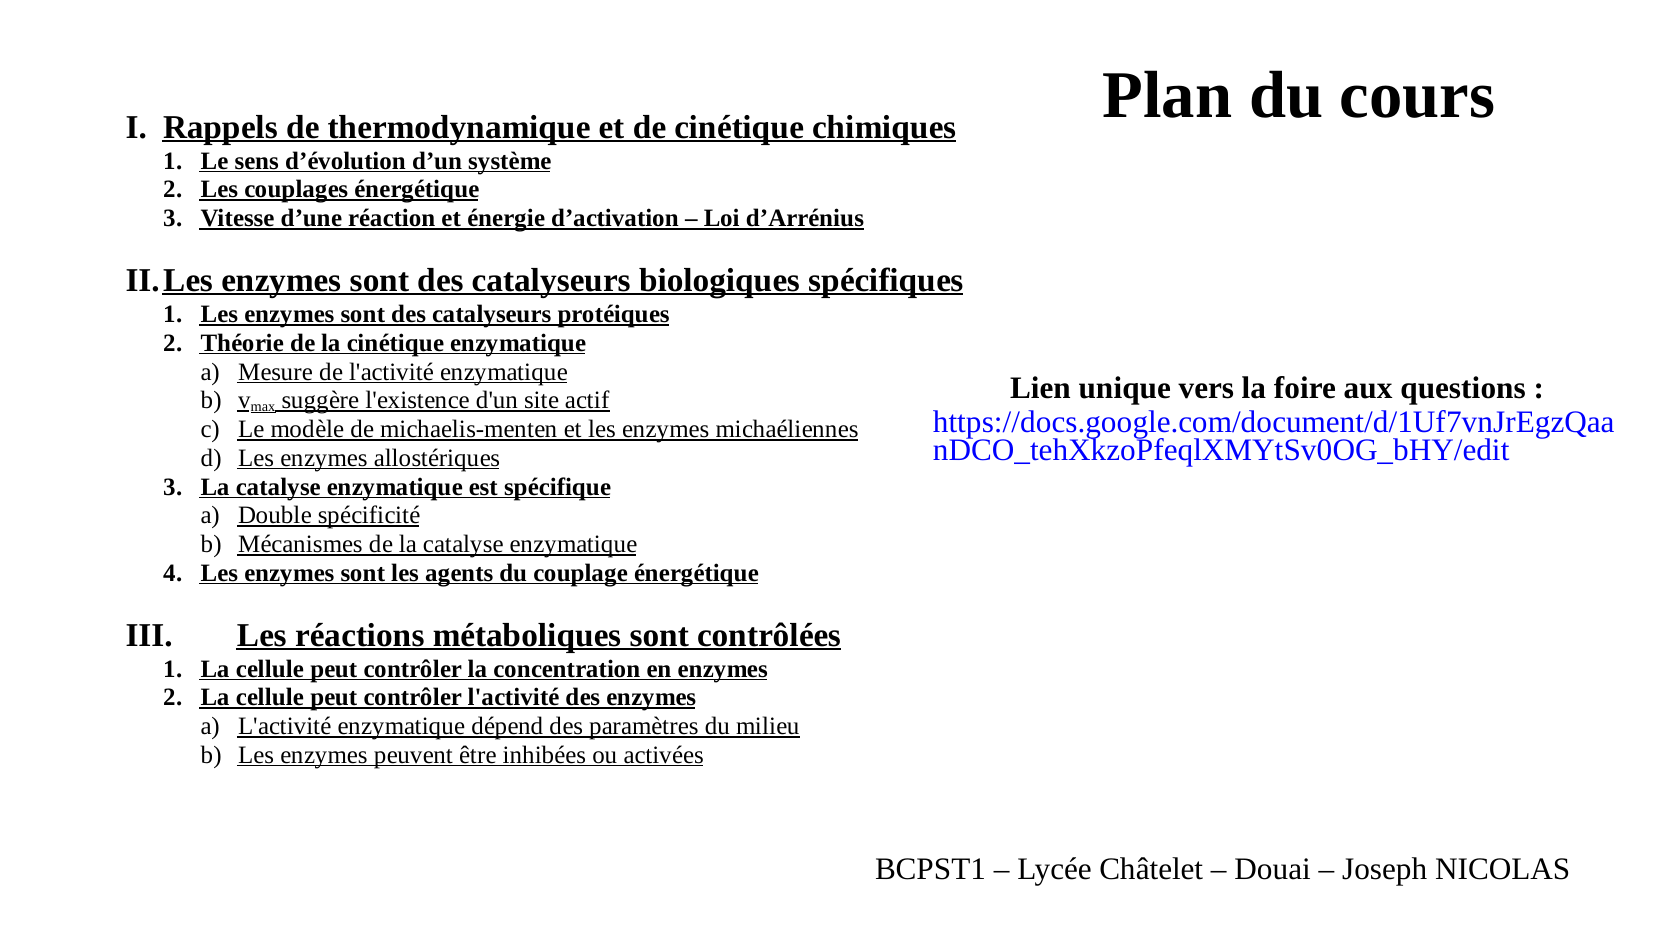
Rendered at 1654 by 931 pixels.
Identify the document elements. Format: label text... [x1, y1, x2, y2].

text_box Plan du cours [555, 5, 1654, 184]
chart [0, 86, 1004, 882]
text_box Lien unique vers la foire aux questions : https://docs.google.com/document/d/1Uf7vnJrEgzQaanDCO_tehXkzoPfeqlXMYtSv0OG_bHY/edit [1004, 171, 1630, 674]
text_box BCPST1 – Lycée Châtelet – Douai – Joseph NICOLAS [637, 832, 1571, 905]
